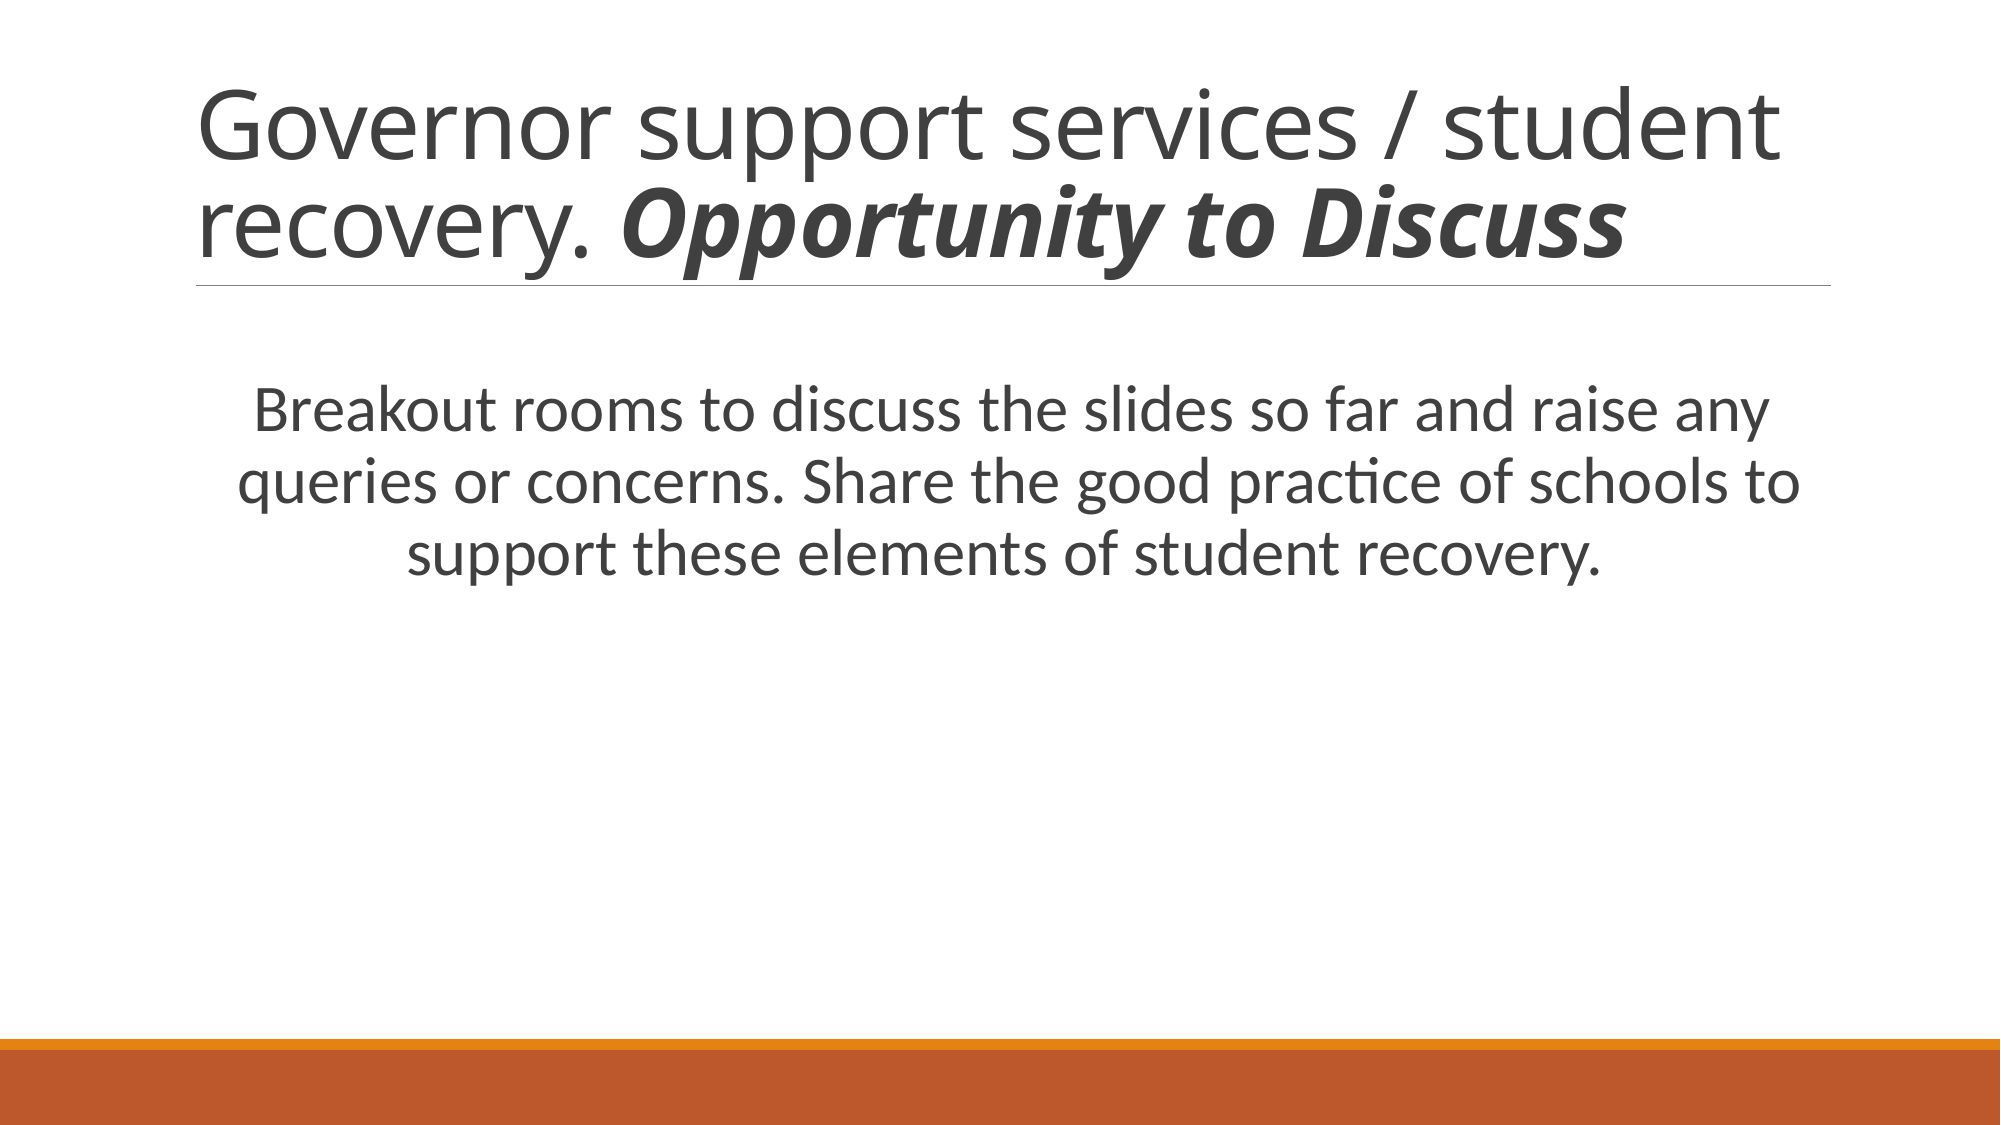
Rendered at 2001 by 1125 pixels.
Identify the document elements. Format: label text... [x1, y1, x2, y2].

title Governor support services / student recovery. Opportunity to Discuss [180, 47, 1831, 286]
list Breakout rooms to discuss the slides so far and raise any queries or concerns. Share the good practice of schools to support these elements of student recovery. [180, 366, 1831, 963]
